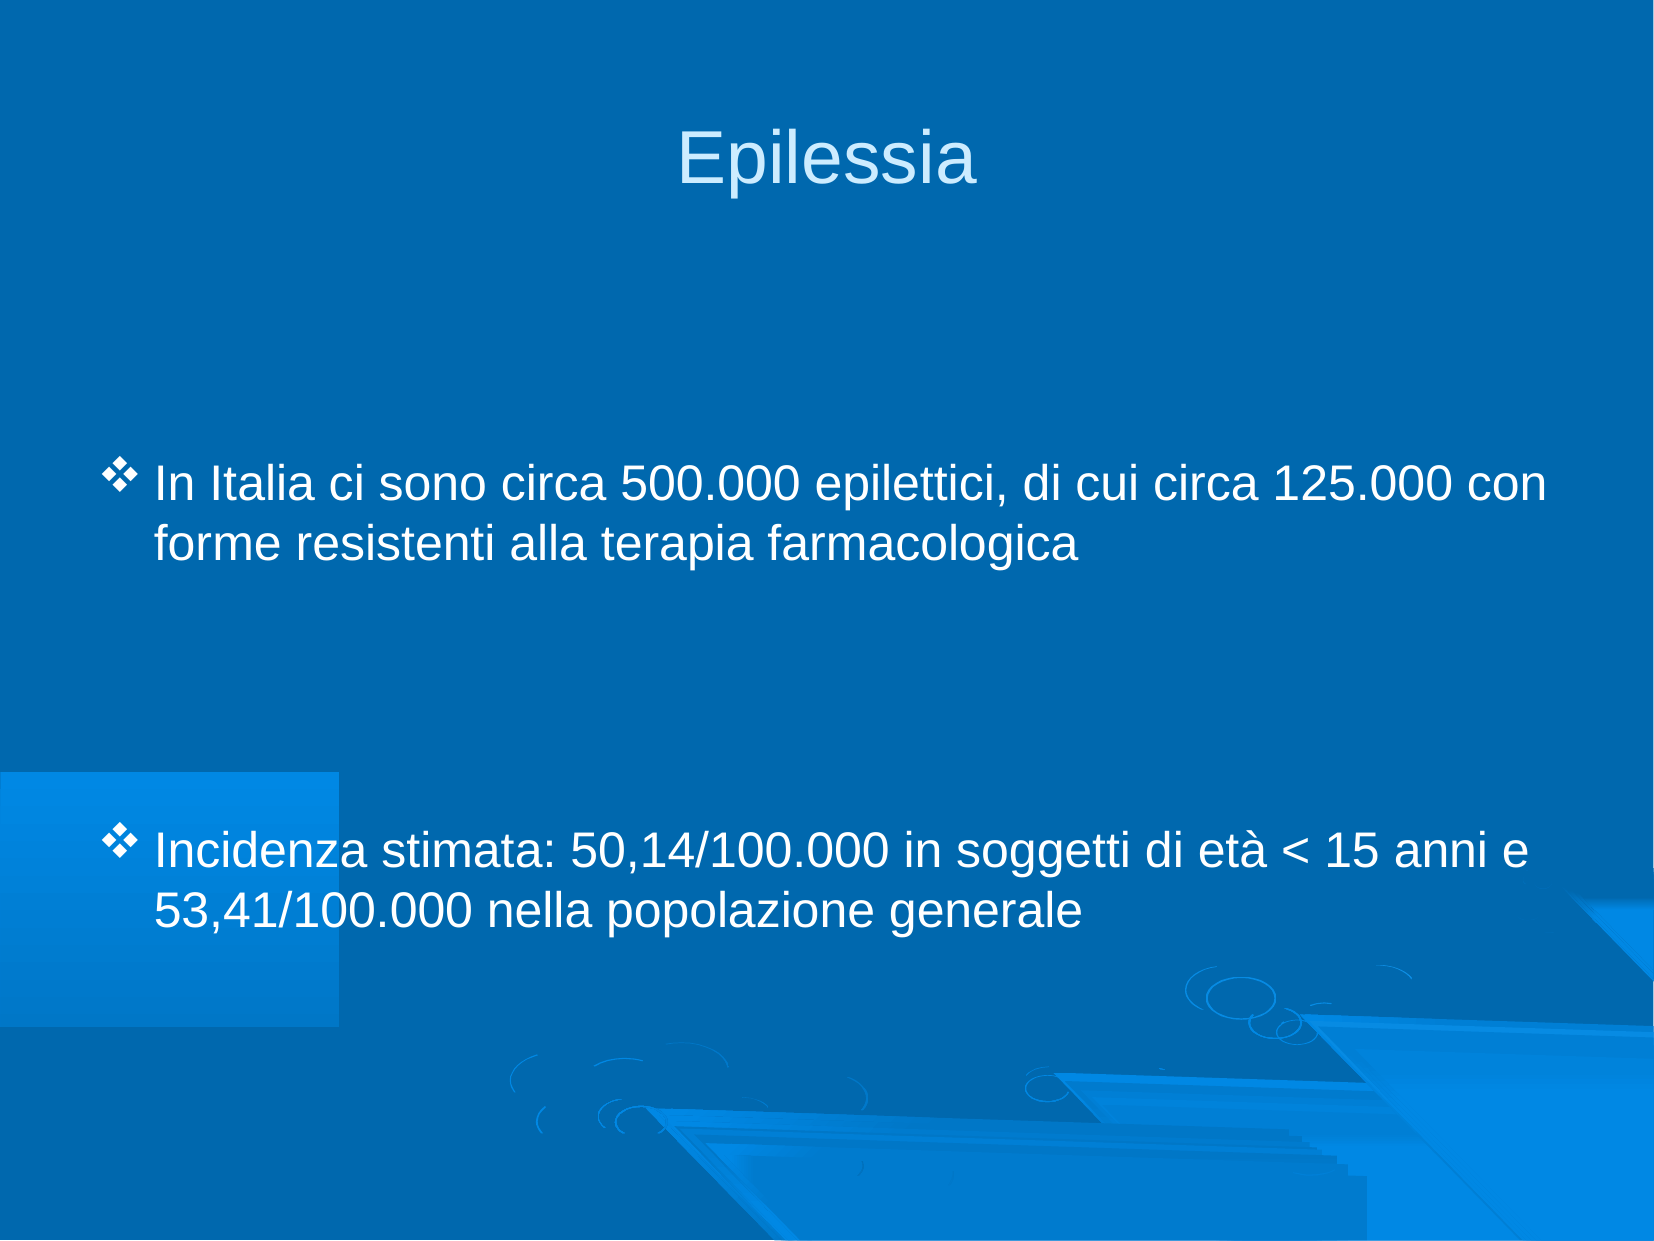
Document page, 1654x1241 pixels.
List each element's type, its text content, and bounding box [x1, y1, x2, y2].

text_box In Italia ci sono circa 500.000 epilettici, di cui circa 125.000 con forme resistenti alla terapia farmacologica Incidenza stimata: 50,14/100.000 in soggetti di età < 15 anni e 53,41/100.000 nella popolazione generale [82, 289, 1571, 1108]
title Epilessia [82, 23, 1571, 283]
